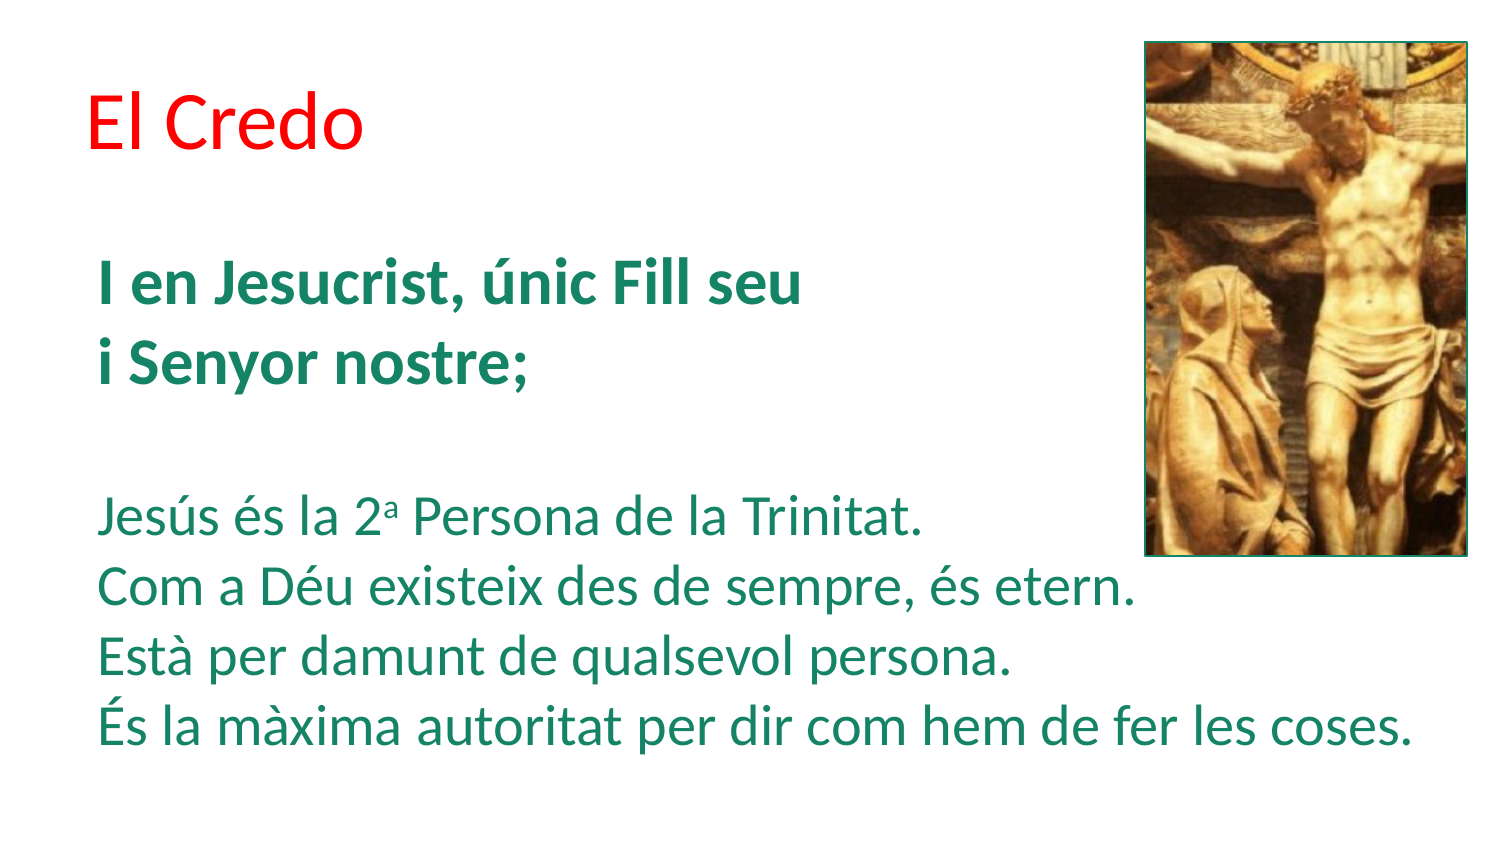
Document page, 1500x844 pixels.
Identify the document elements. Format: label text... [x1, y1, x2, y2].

picture [1145, 43, 1466, 555]
text_box El Credo [70, 59, 638, 158]
text_box I en Jesucrist, únic Fill seu i Senyor nostre; Jesús és la 2a Persona de la Trinitat. Com a Déu existeix des de sempre, és etern. Està per damunt de qualsevol persona. És la màxima autoritat per dir com hem de fer les coses. [82, 230, 1465, 755]
